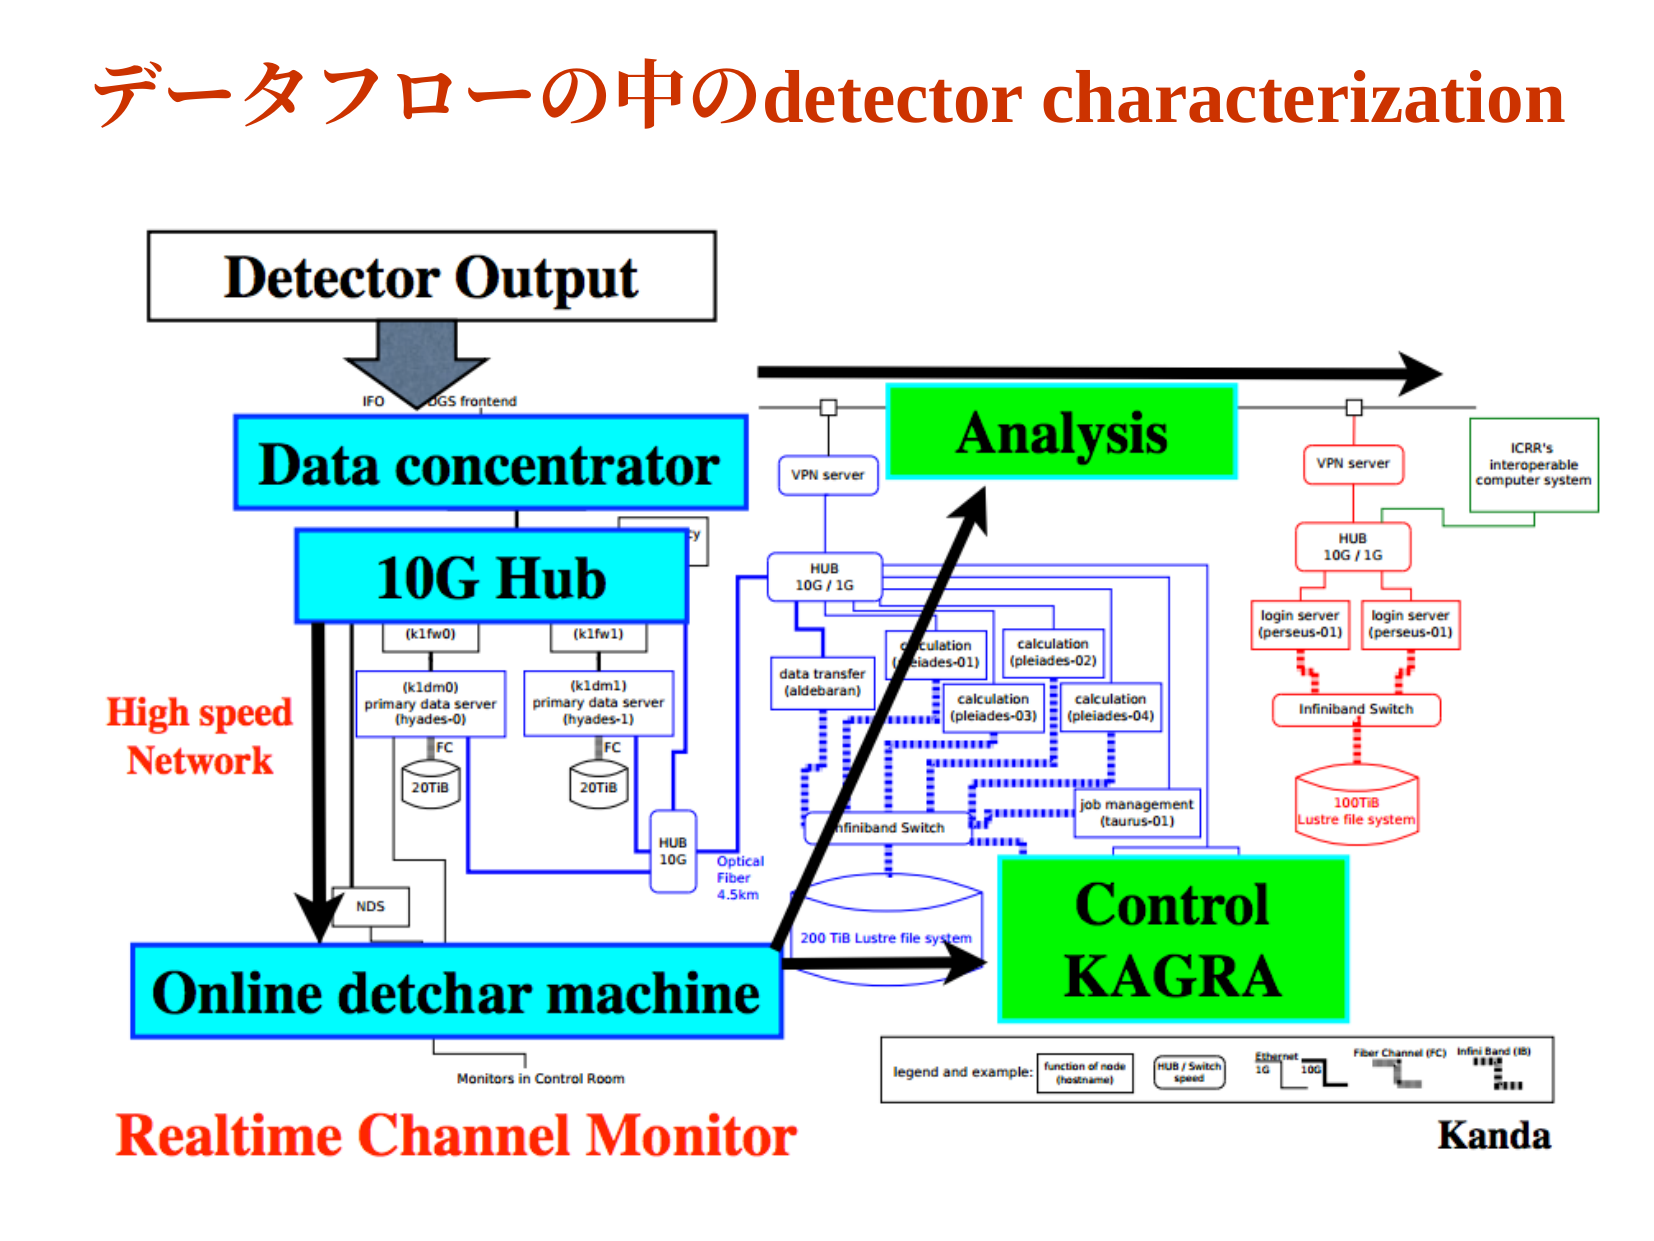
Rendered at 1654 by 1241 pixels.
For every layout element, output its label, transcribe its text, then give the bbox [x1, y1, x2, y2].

picture [101, 204, 1626, 1174]
title データフローの中のdetector characterization [82, 25, 1571, 154]
